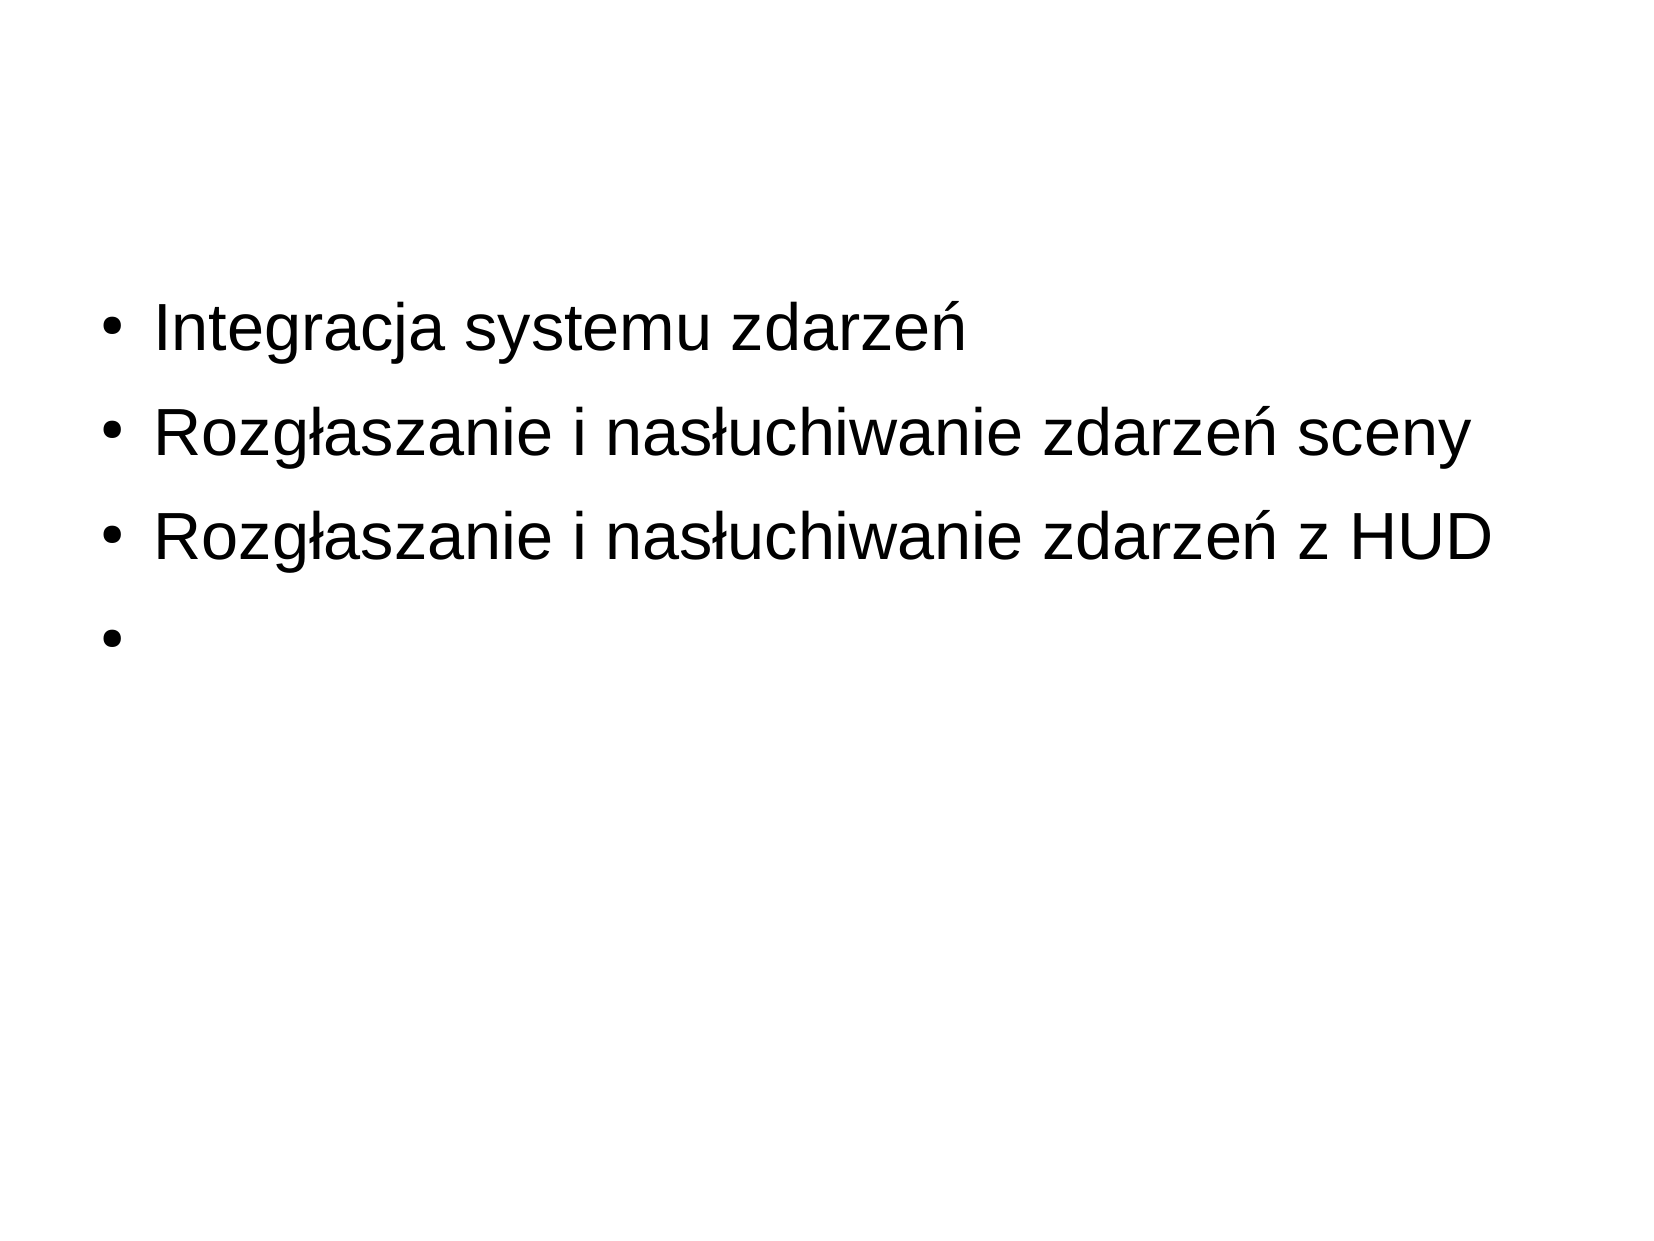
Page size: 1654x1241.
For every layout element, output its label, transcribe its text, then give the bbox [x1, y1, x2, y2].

list Integracja systemu zdarzeń Rozgłaszanie i nasłuchiwanie zdarzeń sceny Rozgłaszanie i nasłuchiwanie zdarzeń z HUD [82, 290, 1571, 1010]
